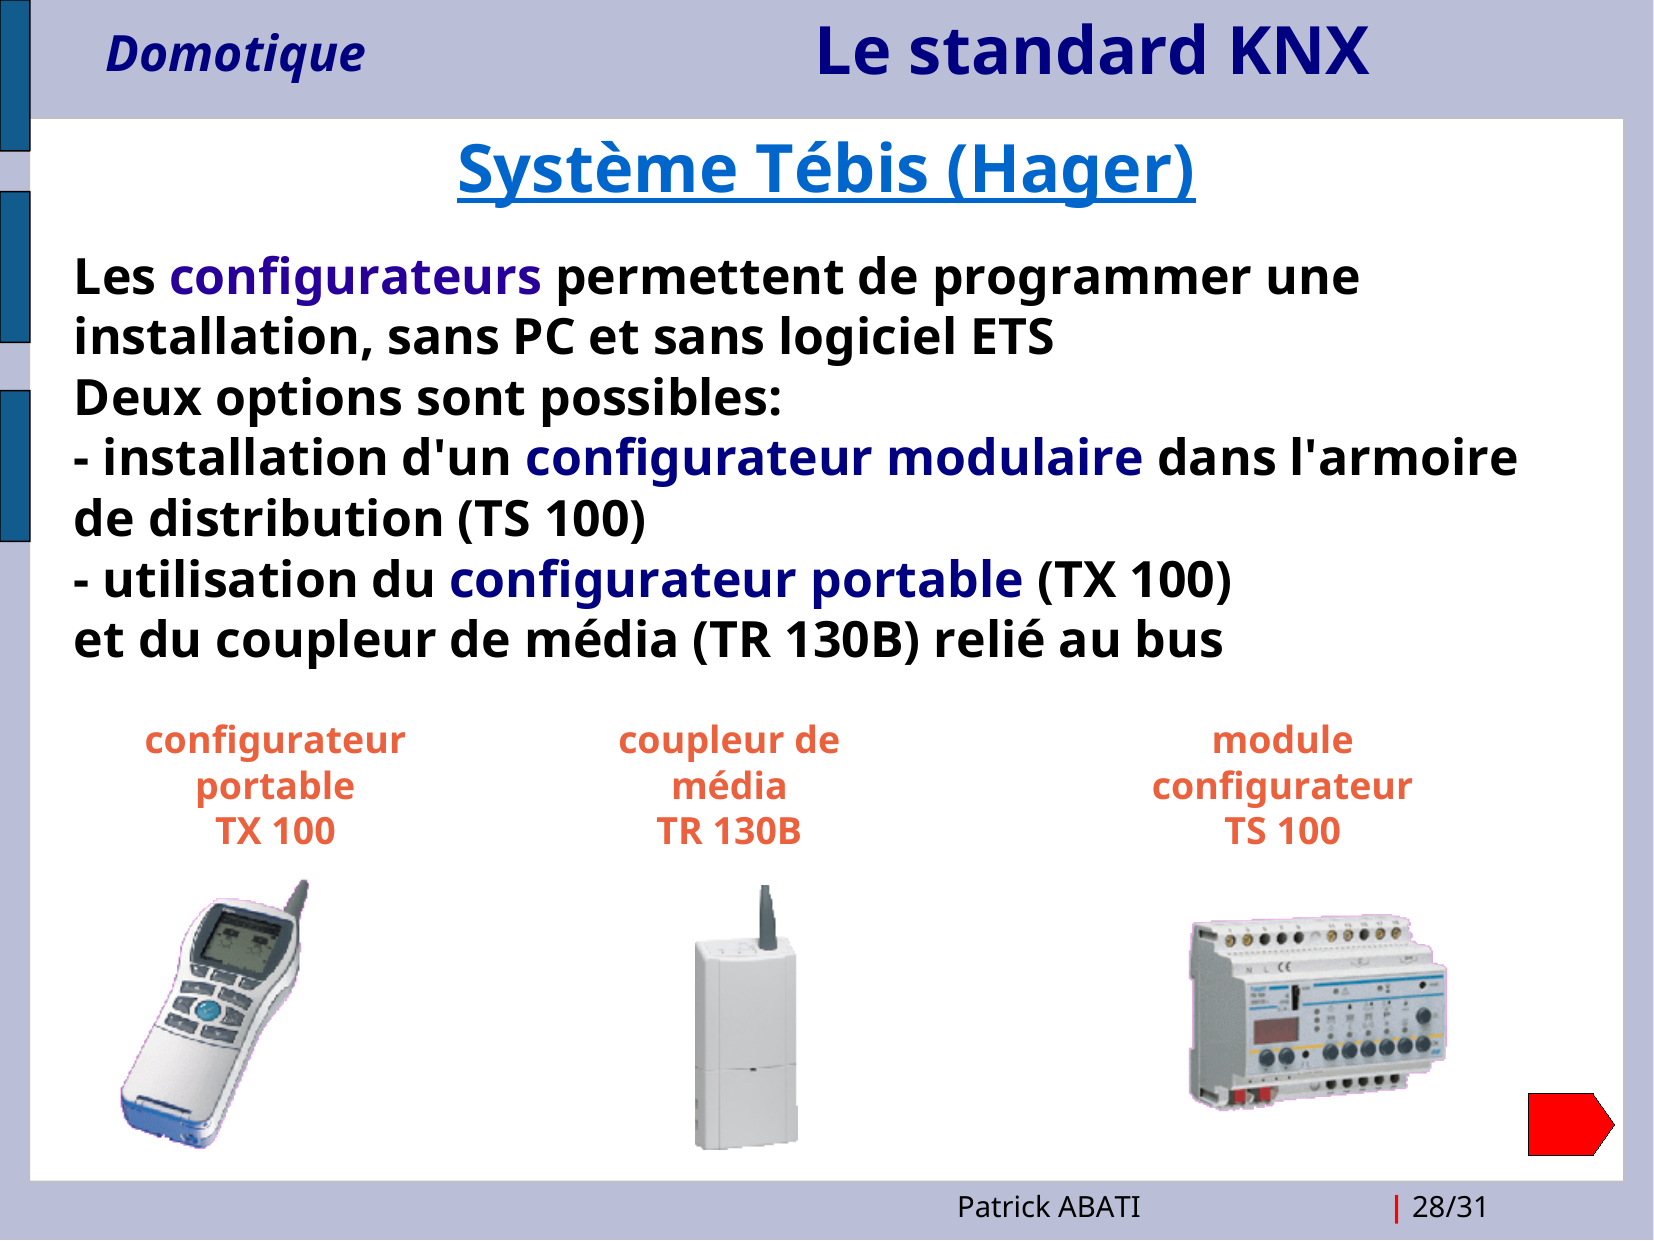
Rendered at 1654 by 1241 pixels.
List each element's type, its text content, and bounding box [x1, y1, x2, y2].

picture [695, 885, 798, 1150]
text_box [1528, 1093, 1615, 1156]
text_box configurateur portable TX 100 [78, 708, 473, 860]
text_box Les configurateurs permettent de programmer une installation, sans PC et sans logiciel ETS Deux options sont possibles: - installation d'un configurateur modulaire dans l'armoire de distribution (TS 100) - utilisation du configurateur portable (TX 100) et du coupleur de média (TR 130B) relié au bus [59, 236, 1595, 674]
text_box coupleur de média TR 130B [560, 708, 898, 860]
picture [118, 877, 392, 1152]
text_box Système Tébis (Hager) [29, 118, 1624, 215]
text_box module configurateur TS 100 [1092, 708, 1474, 860]
picture [1180, 877, 1455, 1152]
